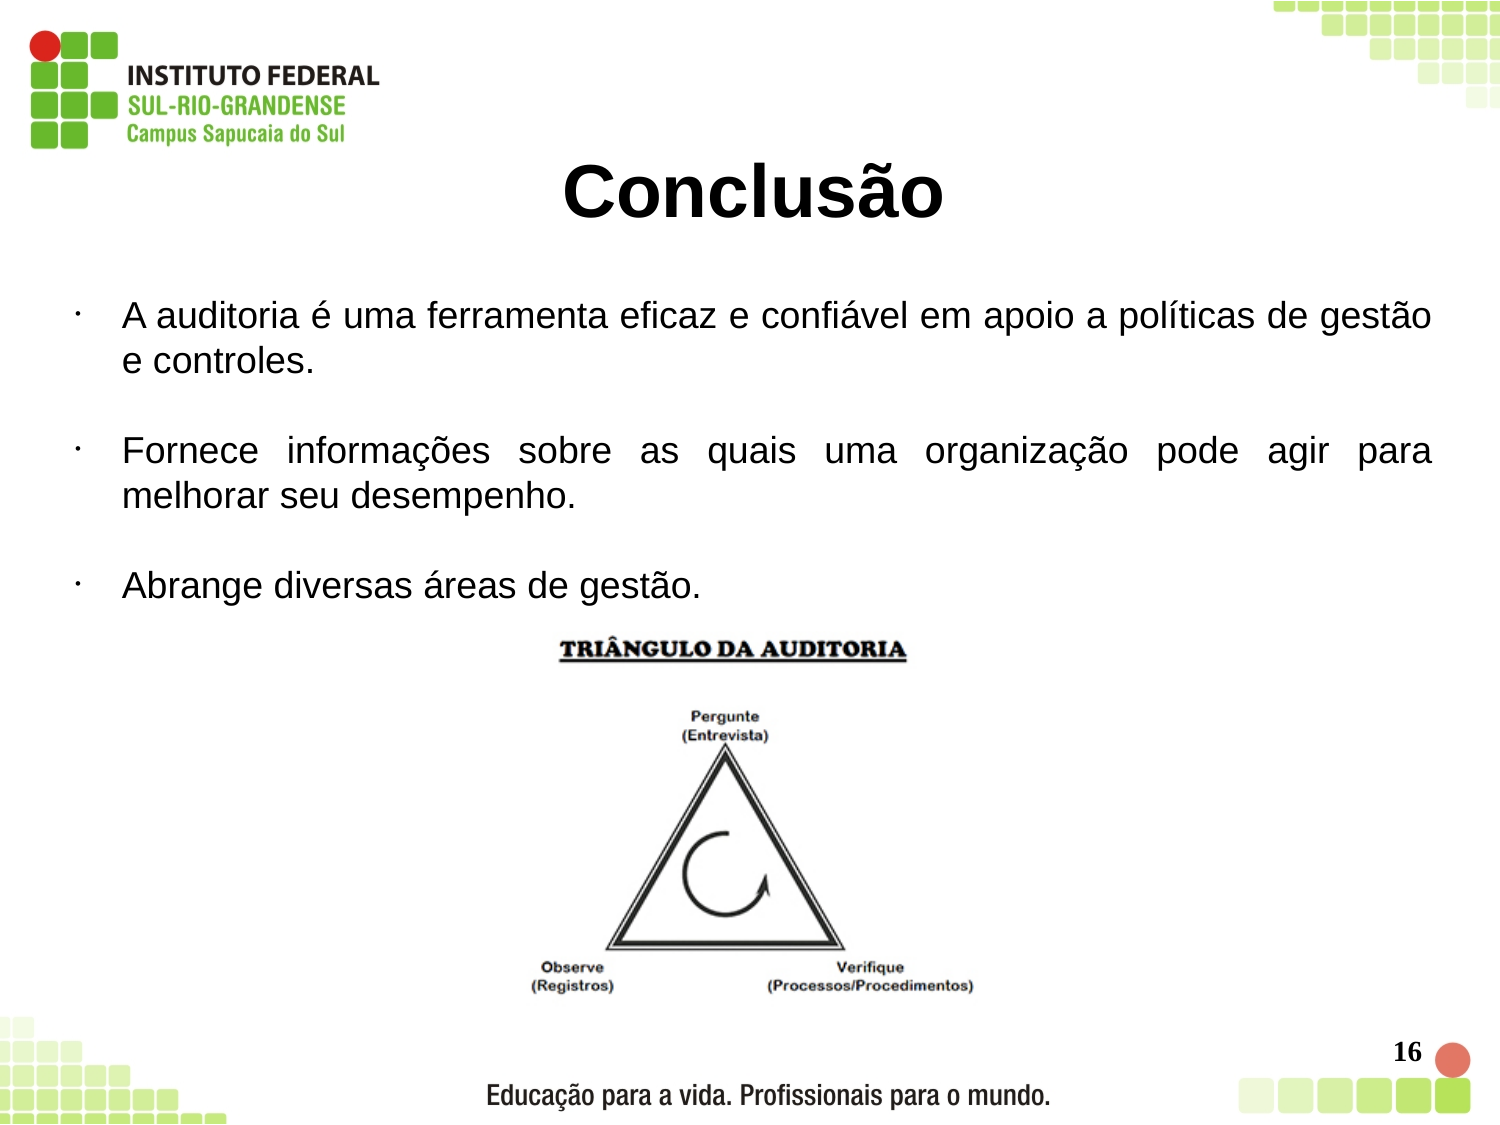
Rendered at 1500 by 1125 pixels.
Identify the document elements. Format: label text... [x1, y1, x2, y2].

text_box A auditoria é uma ferramenta eficaz e confiável em apoio a políticas de gestão e controles. Fornece informações sobre as quais uma organização pode agir para melhorar seu desempenho. Abrange diversas áreas de gestão. [74, 290, 1433, 999]
text_box Conclusão [74, 99, 1433, 275]
picture [0, 1, 1500, 1124]
